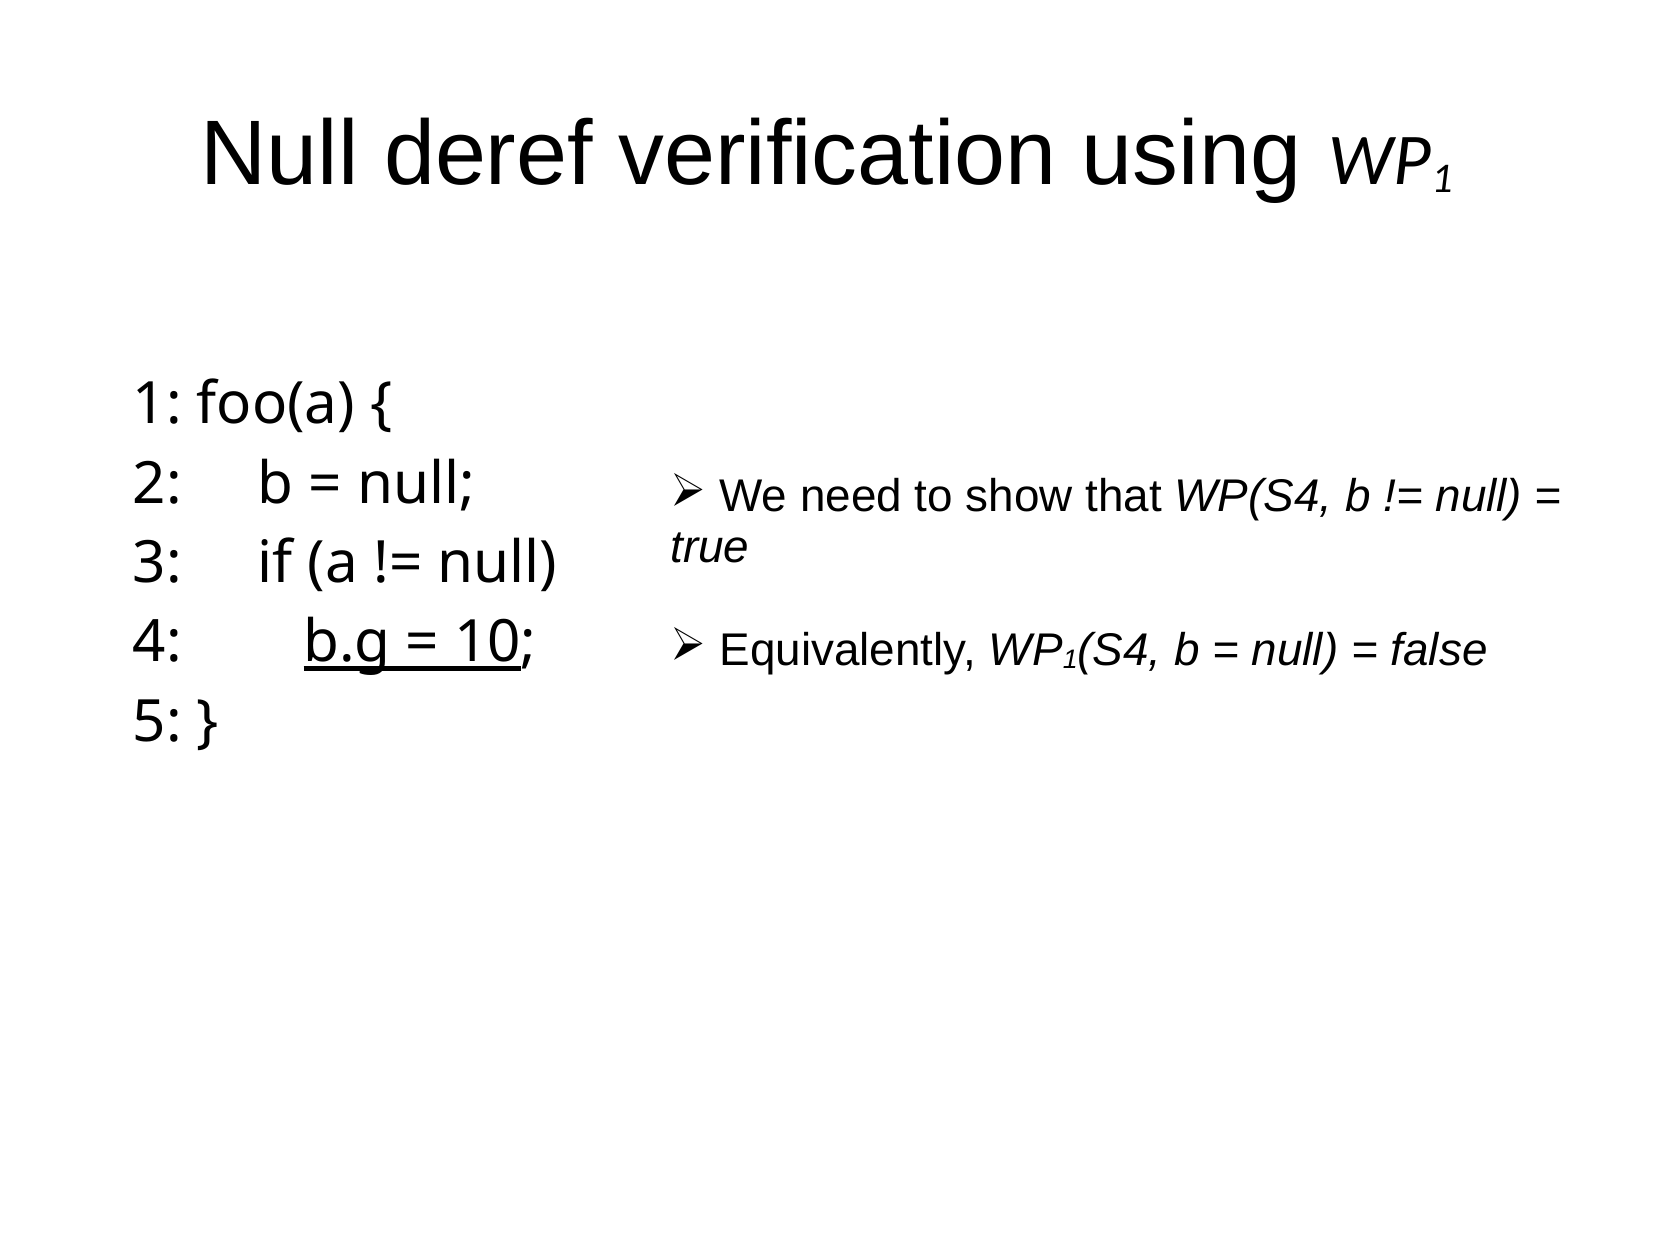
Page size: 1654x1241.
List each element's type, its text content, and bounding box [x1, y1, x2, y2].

title Null deref verification using WP1 [82, 49, 1571, 257]
text_box 1: foo(a) { 2: b = null; 3: if (a != null) 4: b.g = 10; 5: } [118, 354, 680, 798]
text_box We need to show that WP(S4, b != null) = true Equivalently, WP1(S4, b = null) = false [655, 462, 1579, 726]
